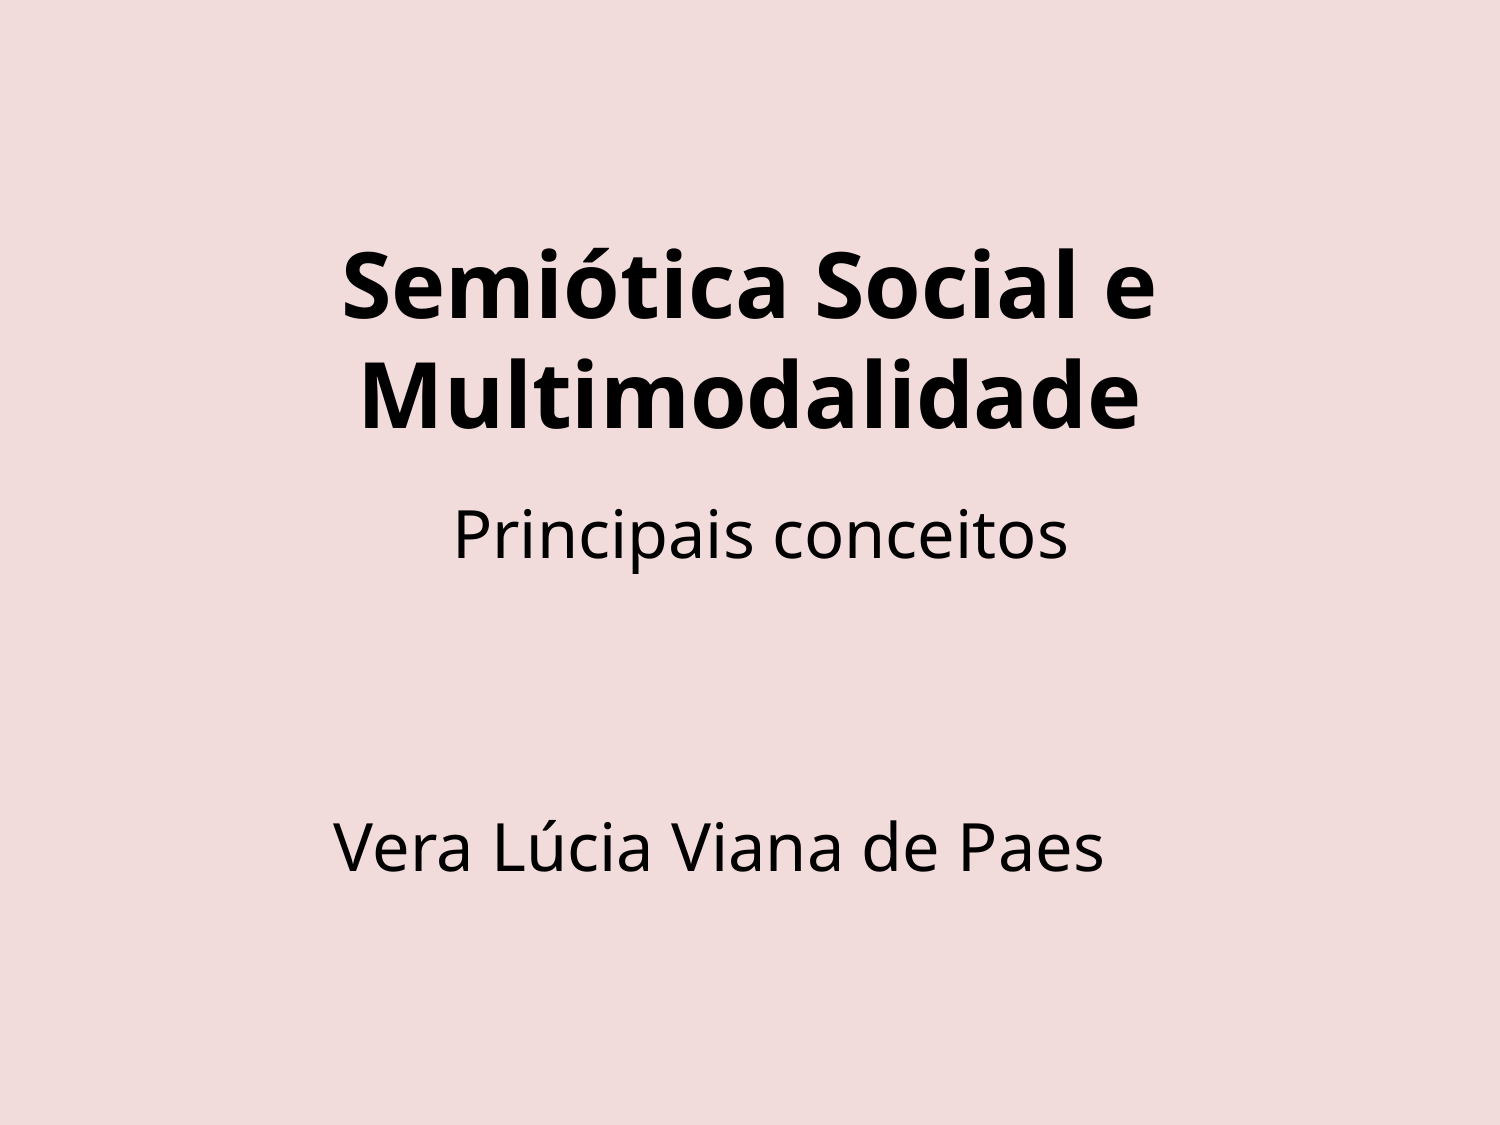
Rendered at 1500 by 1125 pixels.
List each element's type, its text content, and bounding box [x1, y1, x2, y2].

subtitle Principais conceitos [236, 484, 1287, 772]
text_box Vera Lúcia Viana de Paes [318, 793, 1183, 886]
title Semiótica Social e Multimodalidade [106, 153, 1394, 520]
